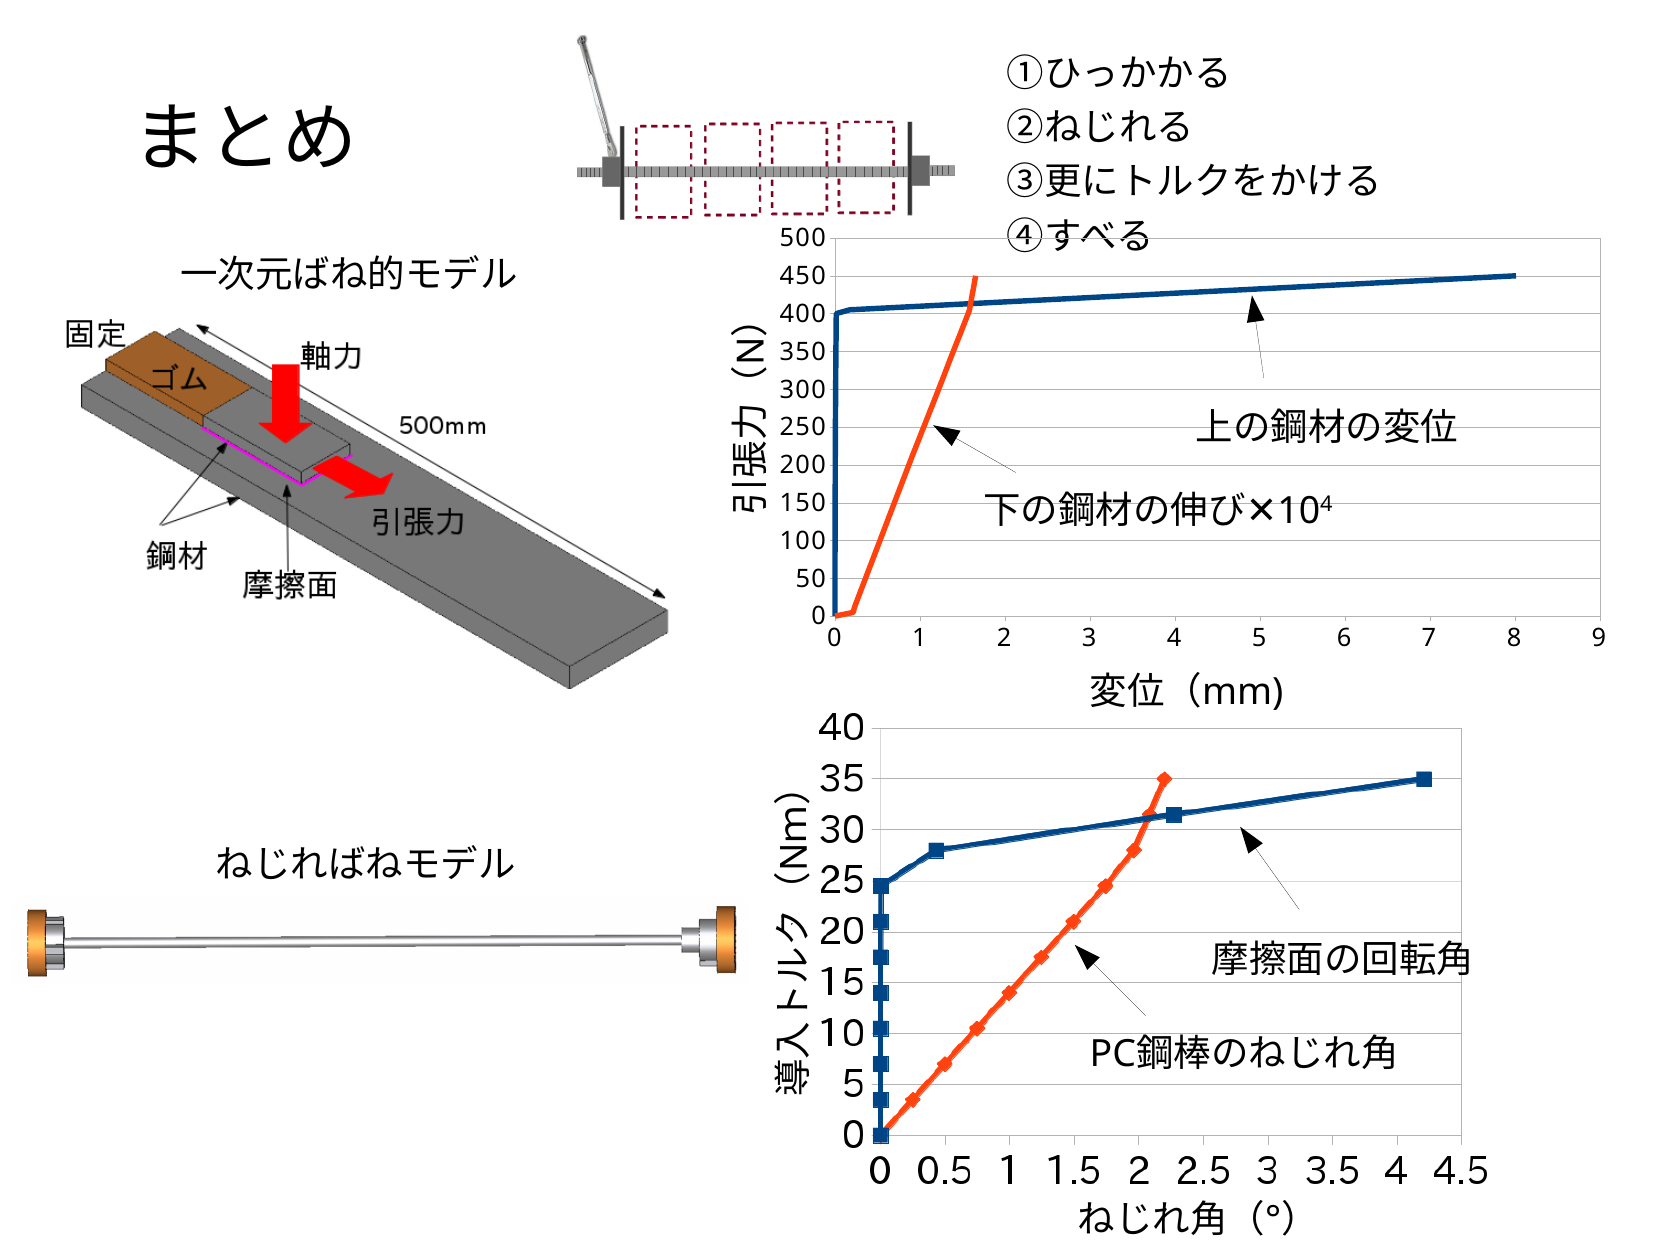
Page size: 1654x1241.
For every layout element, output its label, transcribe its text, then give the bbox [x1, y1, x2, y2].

picture [59, 307, 675, 721]
text_box 引張力（N） [712, 318, 768, 531]
text_box まとめ [118, 69, 344, 166]
text_box 導入トルク（Nｍ） [755, 814, 812, 1112]
text_box 一次元ばね的モデル [165, 236, 524, 292]
picture [11, 897, 749, 984]
text_box 変位（mm) [1074, 653, 1278, 709]
text_box 摩擦面の回転角 [1197, 921, 1489, 977]
text_box ねじれ角（°） [1062, 1181, 1287, 1237]
text_box ①ひっかかる ②ねじれる ③更にトルクをかける ④すべる [992, 35, 1360, 212]
picture [779, 224, 1608, 651]
text_box ねじればねモデル [200, 826, 512, 882]
text_box 下の鋼材の伸び✕104 [968, 472, 1356, 530]
picture [791, 684, 1524, 1205]
picture [566, 35, 981, 222]
text_box PC鋼棒のねじれ角 [1074, 1015, 1407, 1071]
text_box 上の鋼材の変位 [1181, 389, 1472, 445]
